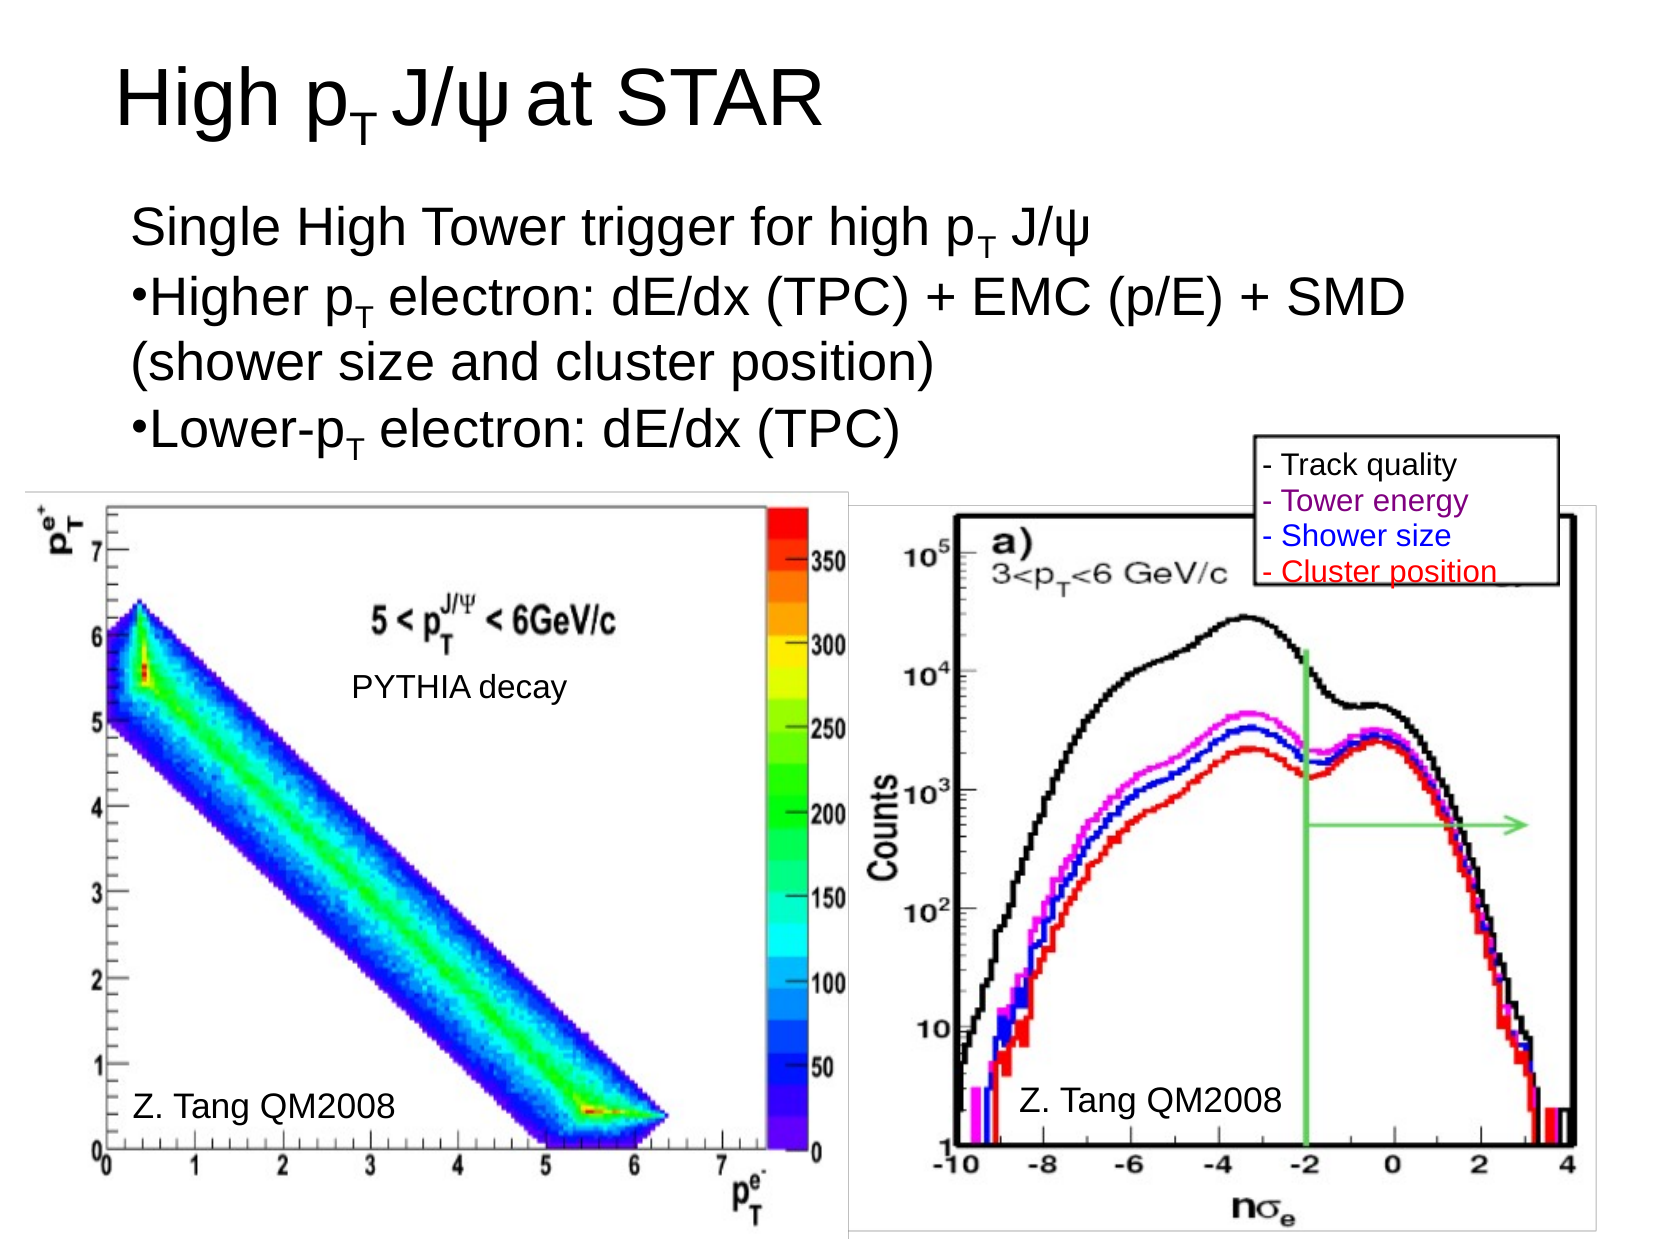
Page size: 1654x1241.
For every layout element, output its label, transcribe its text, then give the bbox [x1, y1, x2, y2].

picture [25, 434, 1598, 1239]
title High pT J/ψ at STAR [114, 27, 1539, 166]
subtitle Single High Tower trigger for high pT J/ψ Higher pT electron: dE/dx (TPC) + EMC (p/E) + SMD (shower size and cluster position) Lower-pT electron: dE/dx (TPC) [130, 190, 1616, 1070]
text_box Z. Tang QM2008 [1019, 1080, 1294, 1122]
picture [126, 656, 130, 681]
text_box Z. Tang QM2008 [132, 1086, 407, 1127]
